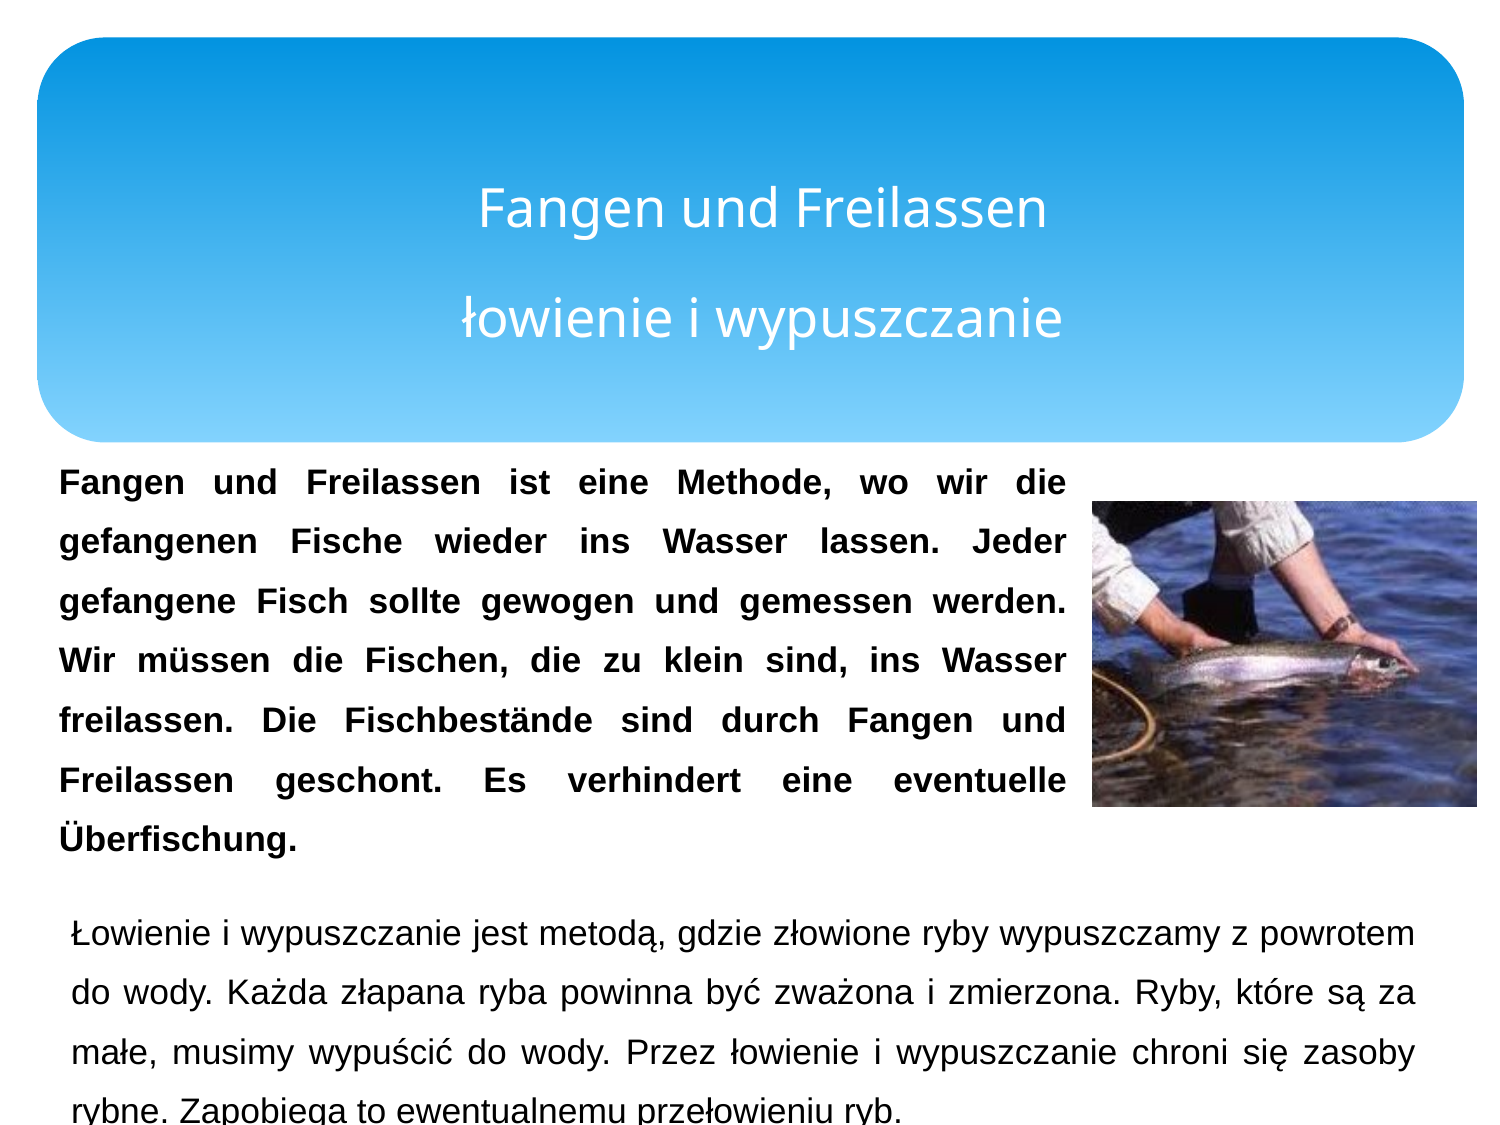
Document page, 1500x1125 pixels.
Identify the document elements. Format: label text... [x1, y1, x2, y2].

picture [1092, 501, 1477, 807]
subtitle Fangen und Freilassen ist eine Methode, wo wir die gefangenen Fische wieder ins Wasser lassen. Jeder gefangene Fisch sollte gewogen und gemessen werden. Wir müssen die Fischen, die zu klein sind, ins Wasser freilassen. Die Fischbestände sind durch Fangen und Freilassen geschont. Es verhindert eine eventuelle Überfischung. [59, 374, 1068, 885]
text_box Łowienie i wypuszczanie jest metodą, gdzie złowione ryby wypuszczamy z powrotem do wody. Każda złapana ryba powinna być zważona i zmierzona. Ryby, które są za małe, musimy wypuścić do wody. Przez łowienie i wypuszczanie chroni się zasoby rybne. Zapobiega to ewentualnemu przełowieniu ryb. [56, 885, 1447, 1118]
title Fangen und Freilassen łowienie i wypuszczanie [88, 147, 1439, 339]
